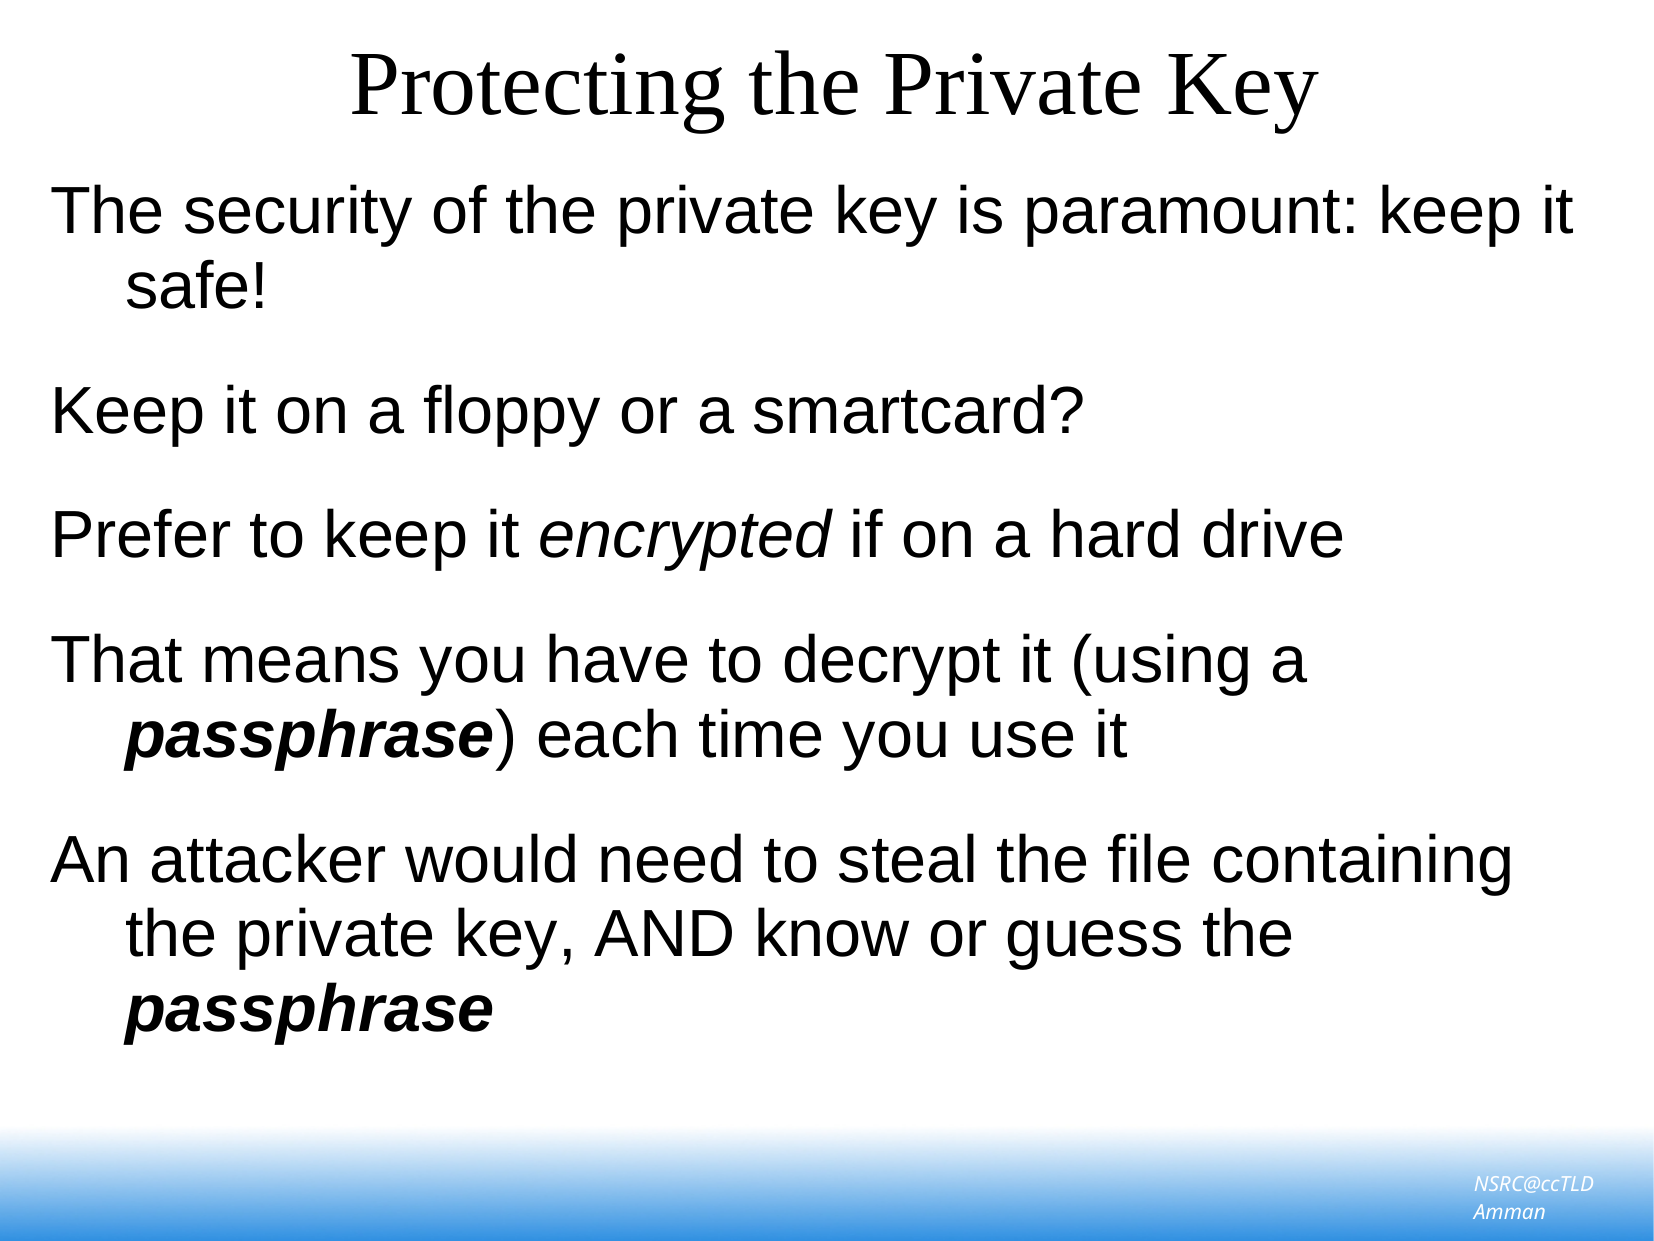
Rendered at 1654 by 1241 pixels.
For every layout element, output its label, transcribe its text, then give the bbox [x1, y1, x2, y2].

title Protecting the Private Key [211, 32, 1459, 149]
list The security of the private key is paramount: keep it safe! Keep it on a floppy or a smartcard? Prefer to keep it encrypted if on a hard drive That means you have to decrypt it (using a passphrase) each time you use it An attacker would need to steal the file containing the private key, AND know or guess the passphrase [50, 173, 1590, 1151]
picture [0, 1124, 1654, 1241]
